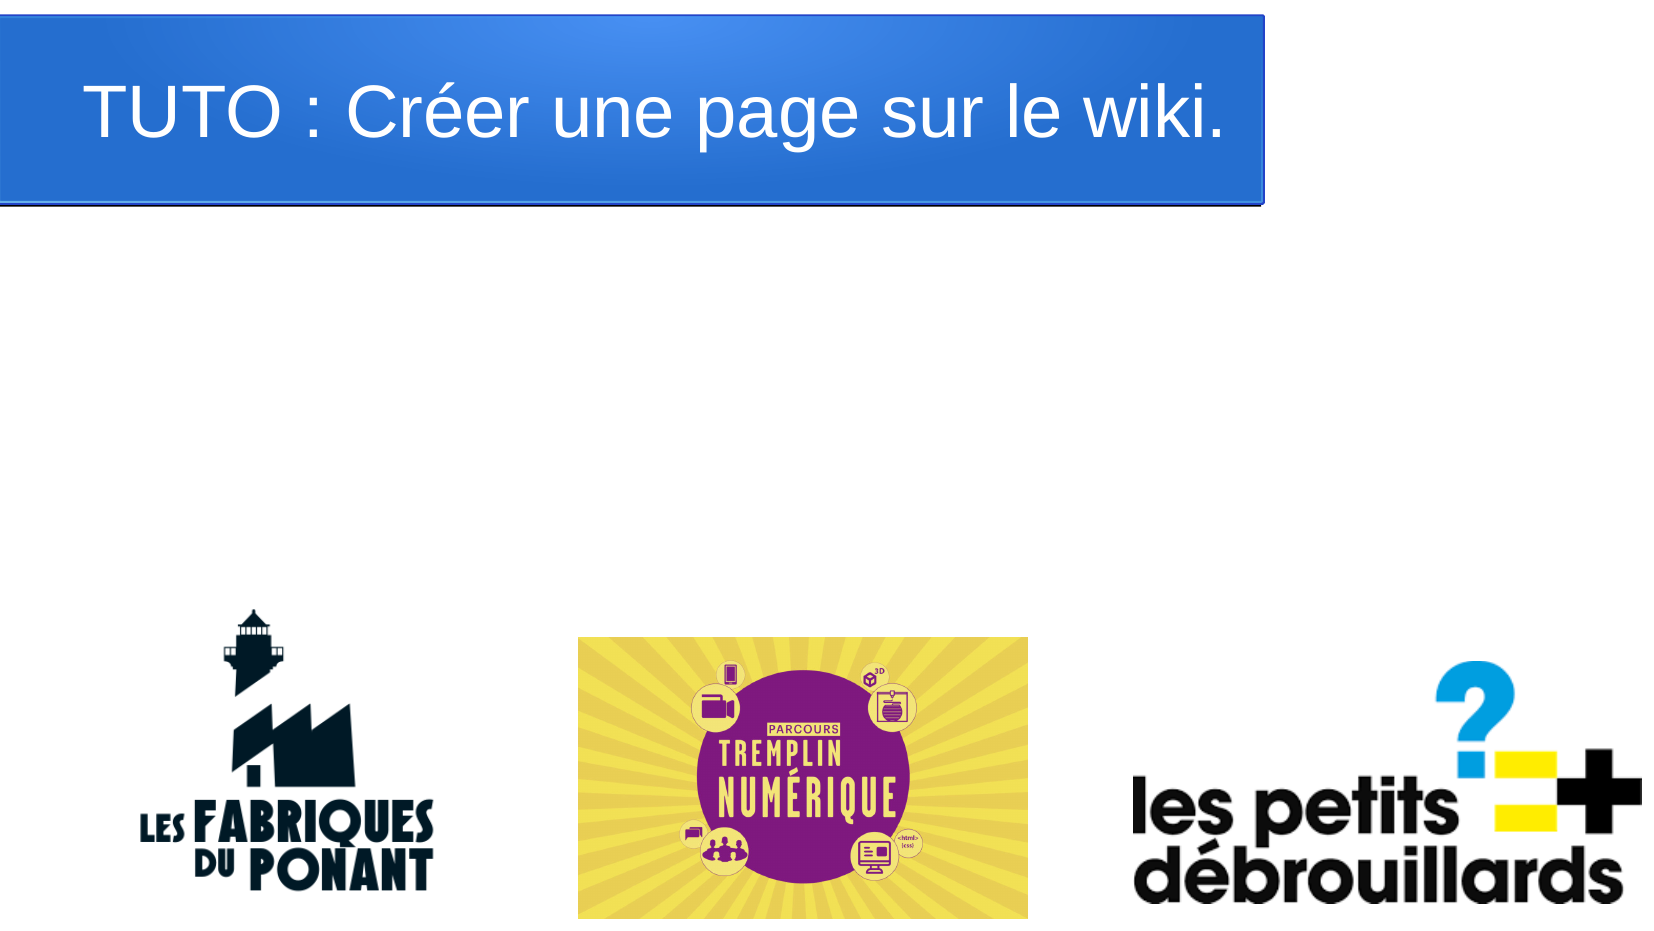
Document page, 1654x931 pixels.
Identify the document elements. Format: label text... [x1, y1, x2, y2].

picture [6, 602, 573, 922]
picture [1133, 661, 1642, 904]
picture [578, 637, 1028, 919]
title TUTO : Créer une page sur le wiki. [82, 35, 1235, 189]
